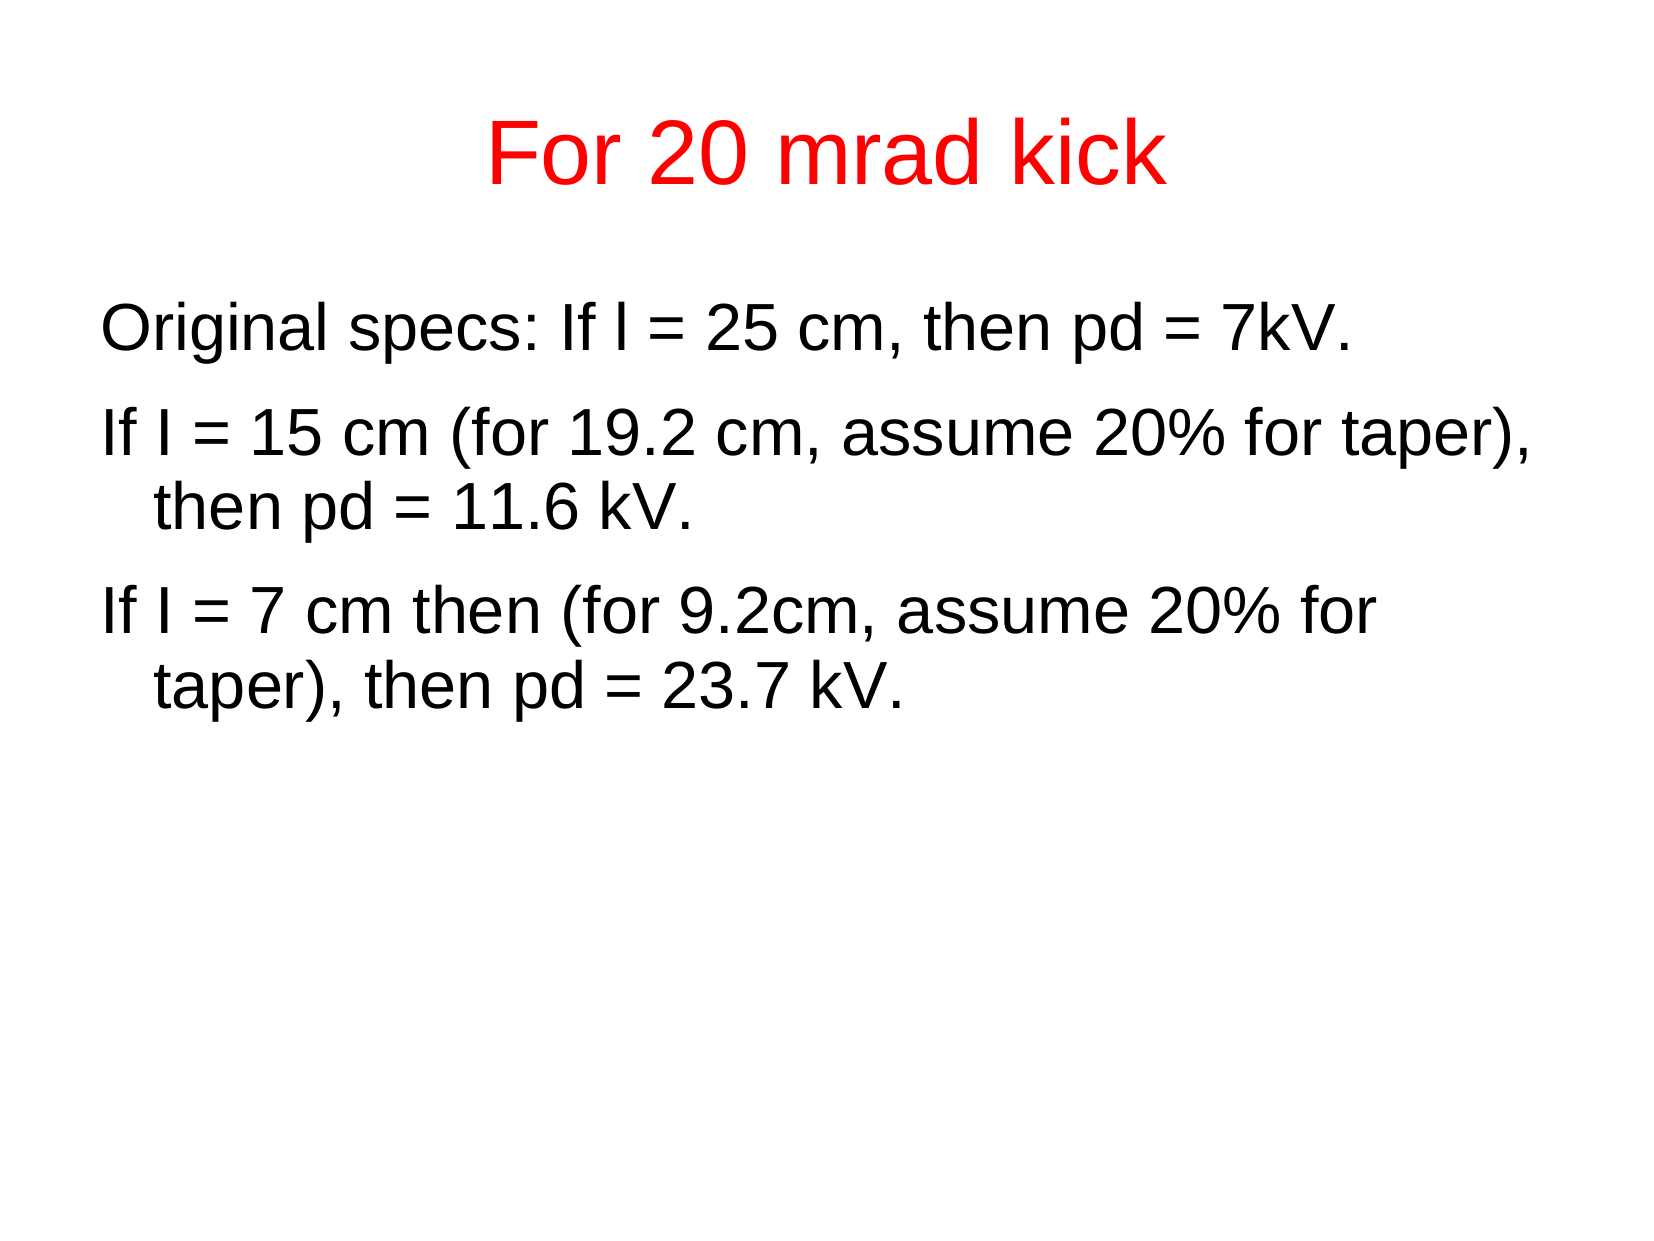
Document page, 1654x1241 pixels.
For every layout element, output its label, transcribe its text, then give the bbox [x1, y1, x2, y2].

list Original specs: If l = 25 cm, then pd = 7kV. If I = 15 cm (for 19.2 cm, assume 20% for taper), then pd = 11.6 kV. If I = 7 cm then (for 9.2cm, assume 20% for taper), then pd = 23.7 kV. [82, 290, 1571, 1094]
title For 20 mrad kick [82, 49, 1571, 257]
